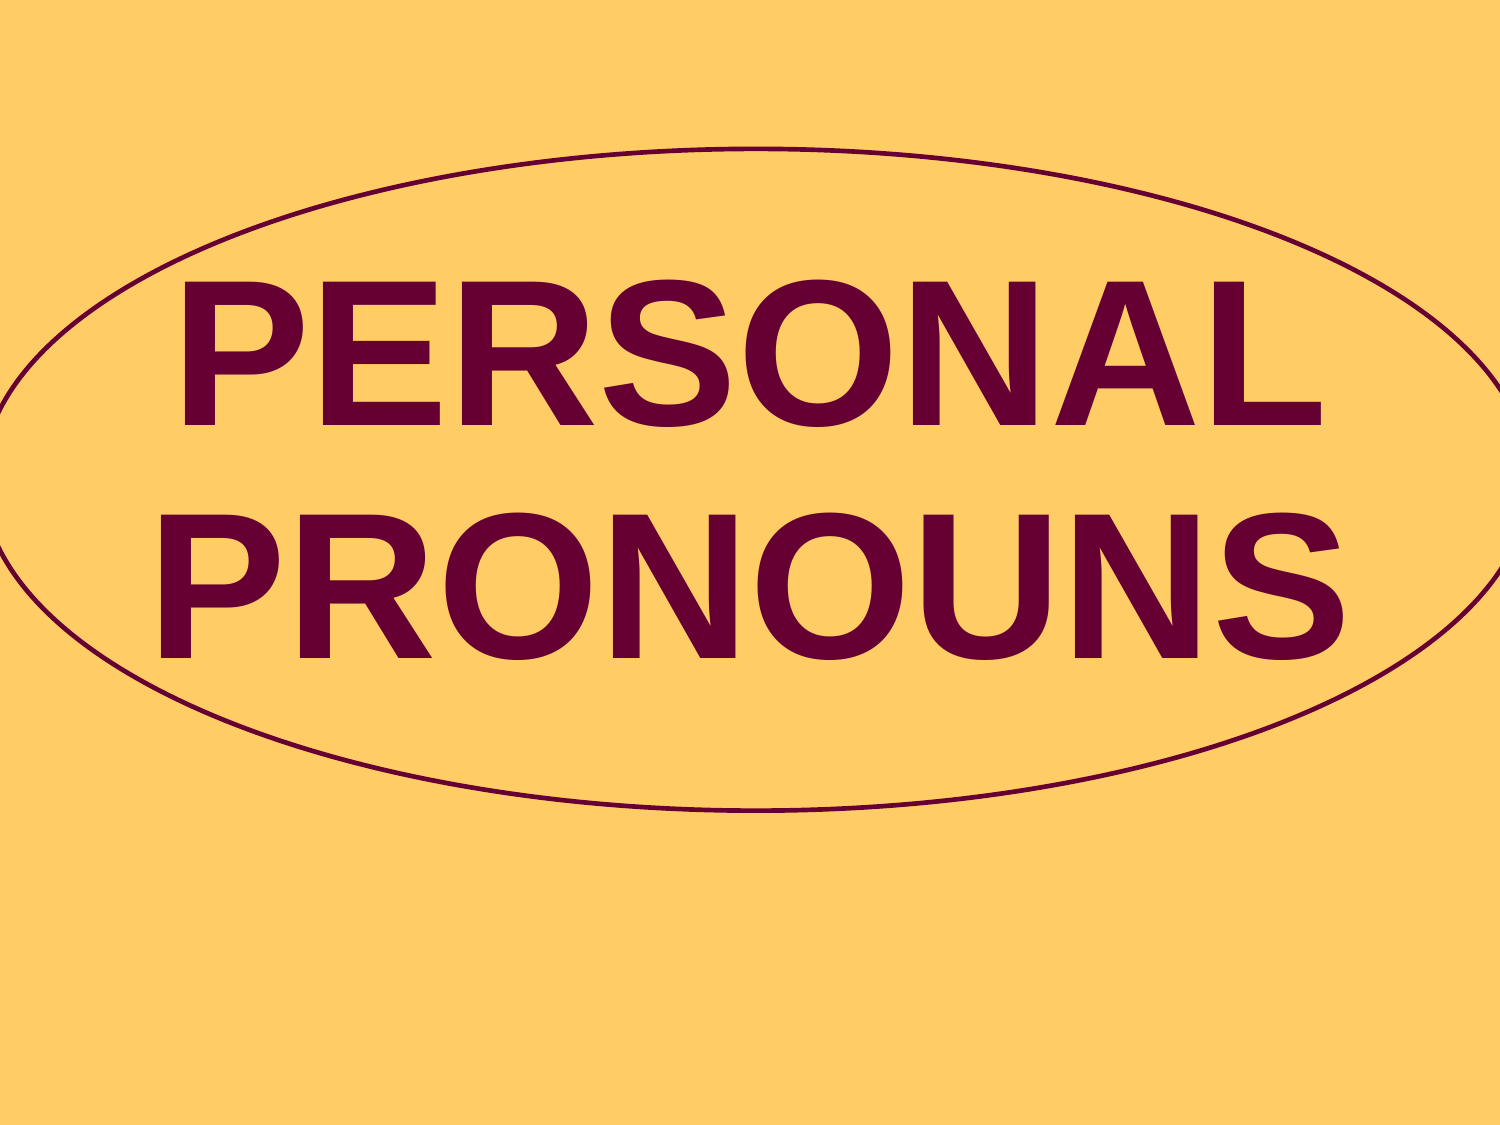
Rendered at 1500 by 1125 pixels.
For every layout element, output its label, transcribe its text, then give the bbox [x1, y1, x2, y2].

title PERSONAL PRONOUNS [1222, 212, 1388, 285]
title PERSONAL PRONOUNS [112, 667, 235, 728]
title PERSONAL PRONOUNS [112, 212, 290, 292]
title PERSONAL PRONOUNS [112, 212, 1388, 728]
title PERSONAL PRONOUNS [1277, 674, 1388, 728]
